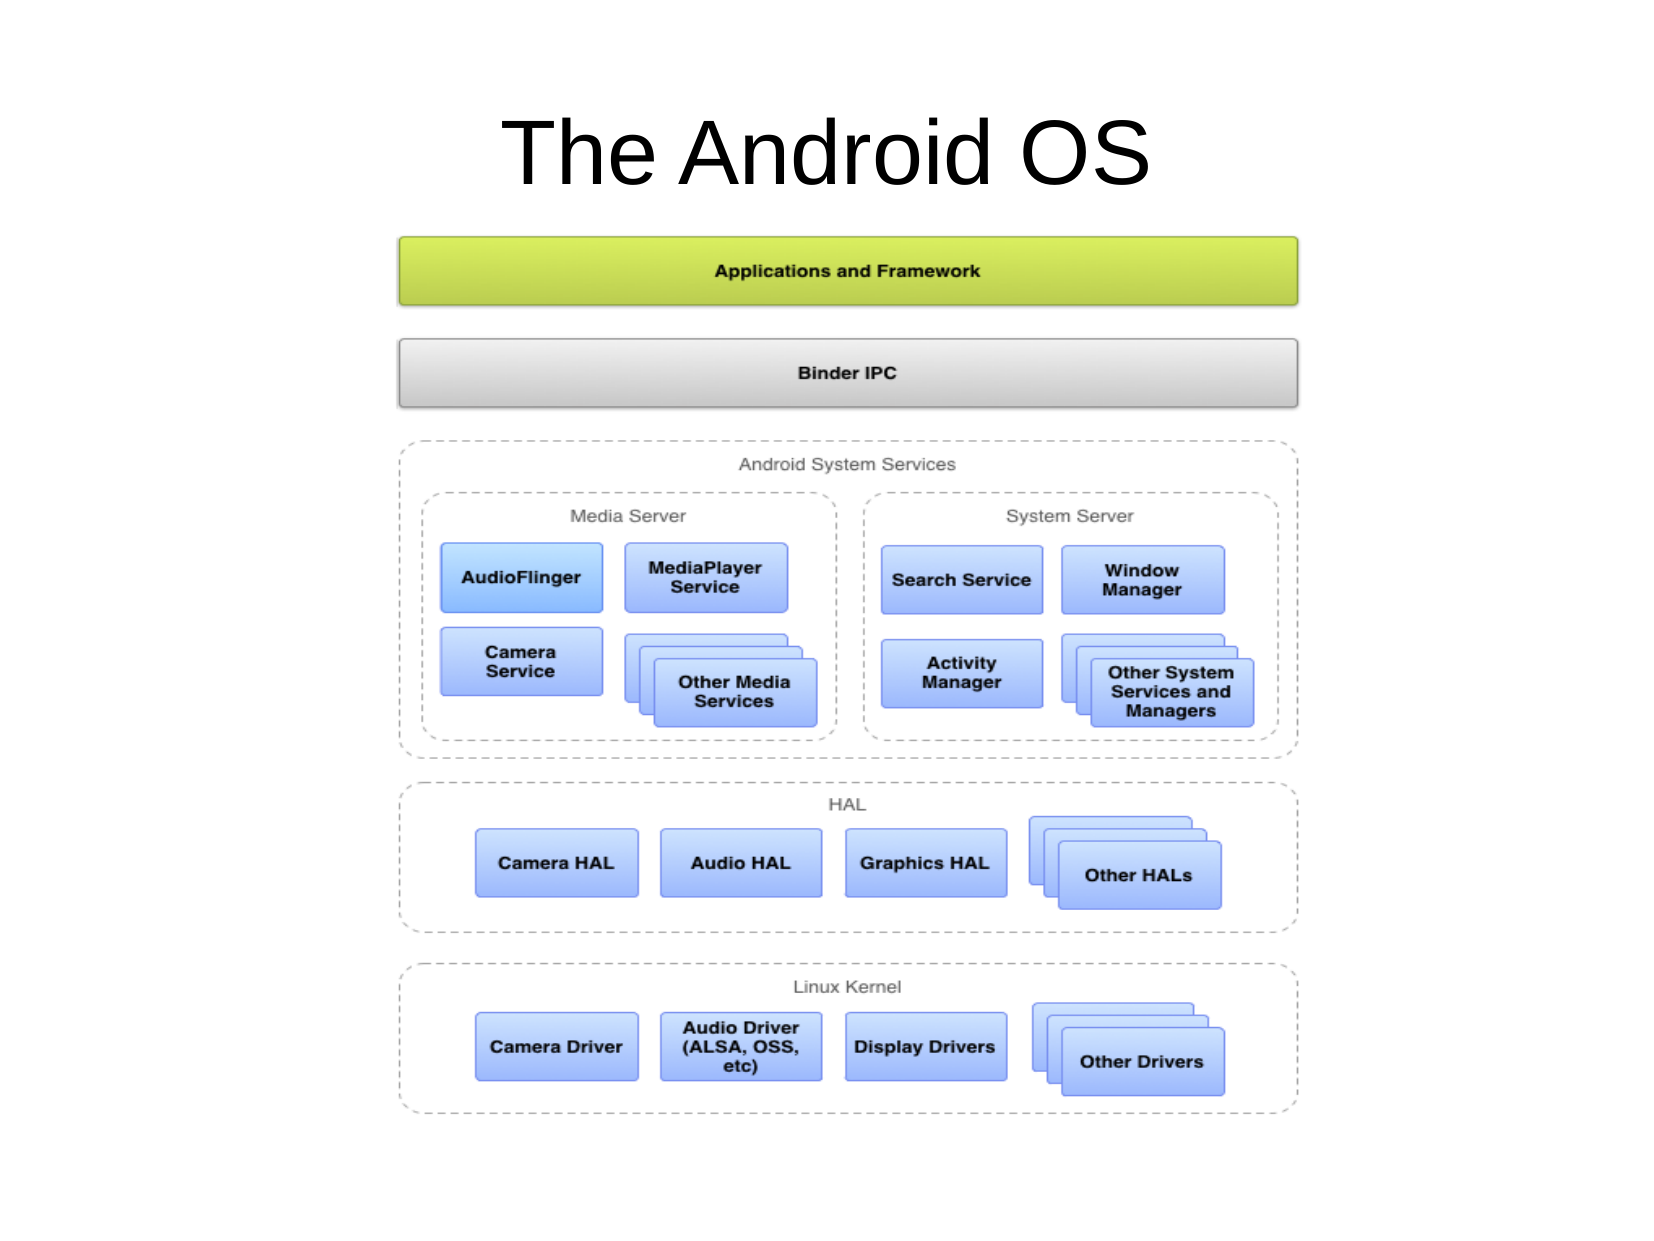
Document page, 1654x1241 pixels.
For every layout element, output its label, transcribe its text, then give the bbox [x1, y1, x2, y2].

picture [360, 205, 1336, 1141]
title The Android OS [82, 49, 1571, 257]
